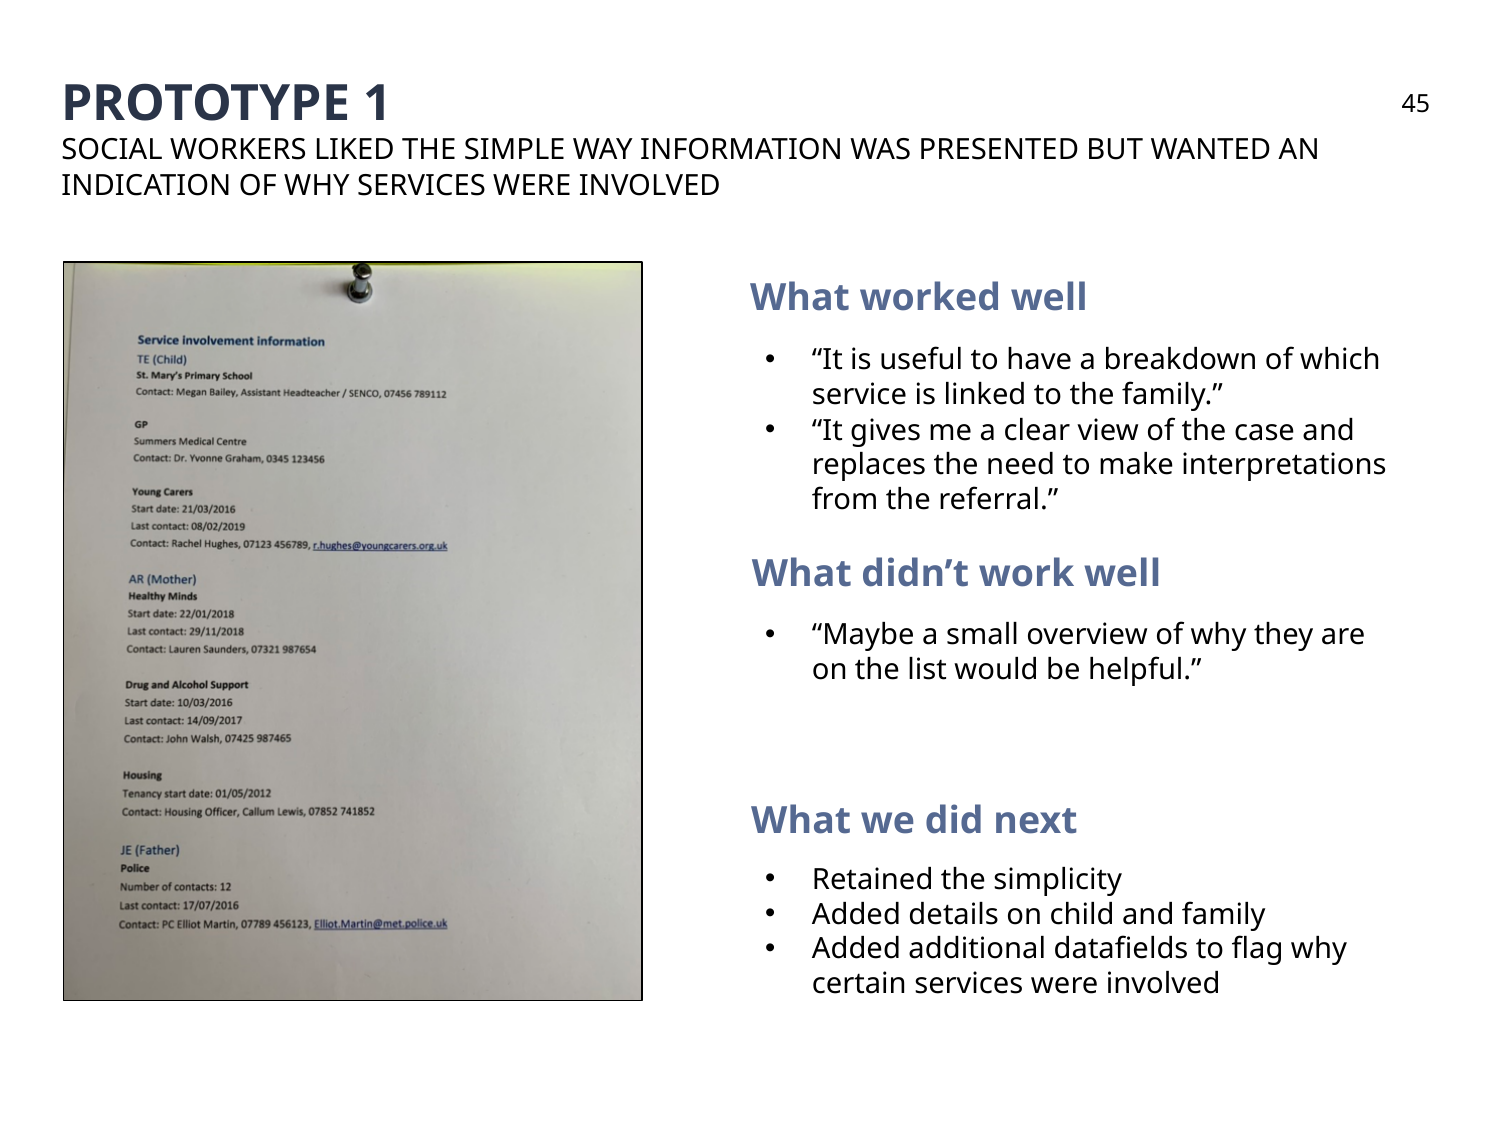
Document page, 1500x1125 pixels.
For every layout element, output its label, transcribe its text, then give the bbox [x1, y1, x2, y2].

title PROTOTYPE 1 SOCIAL WORKERS LIKED THE SIMPLE WAY INFORMATION WAS PRESENTED BUT WANTED AN INDICATION OF WHY SERVICES WERE INVOLVED [61, 70, 1379, 263]
text_box “Maybe a small overview of why they are on the list would be helpful.” [749, 633, 1410, 698]
text_box What didn’t work well [736, 451, 1455, 633]
slide_number <number> [1388, 87, 1431, 148]
text_box “It is useful to have a breakdown of which service is linked to the family.” “It gives me a clear view of the case and replaces the need to make interpretations from the referral.” [749, 349, 1410, 507]
text_box What worked well [749, 272, 1410, 349]
text_box Retained the simplicity Added details on child and family Added additional datafields to flag why certain services were involved [749, 851, 1410, 1009]
text_box What we did next [736, 698, 1455, 881]
picture [64, 262, 642, 1000]
